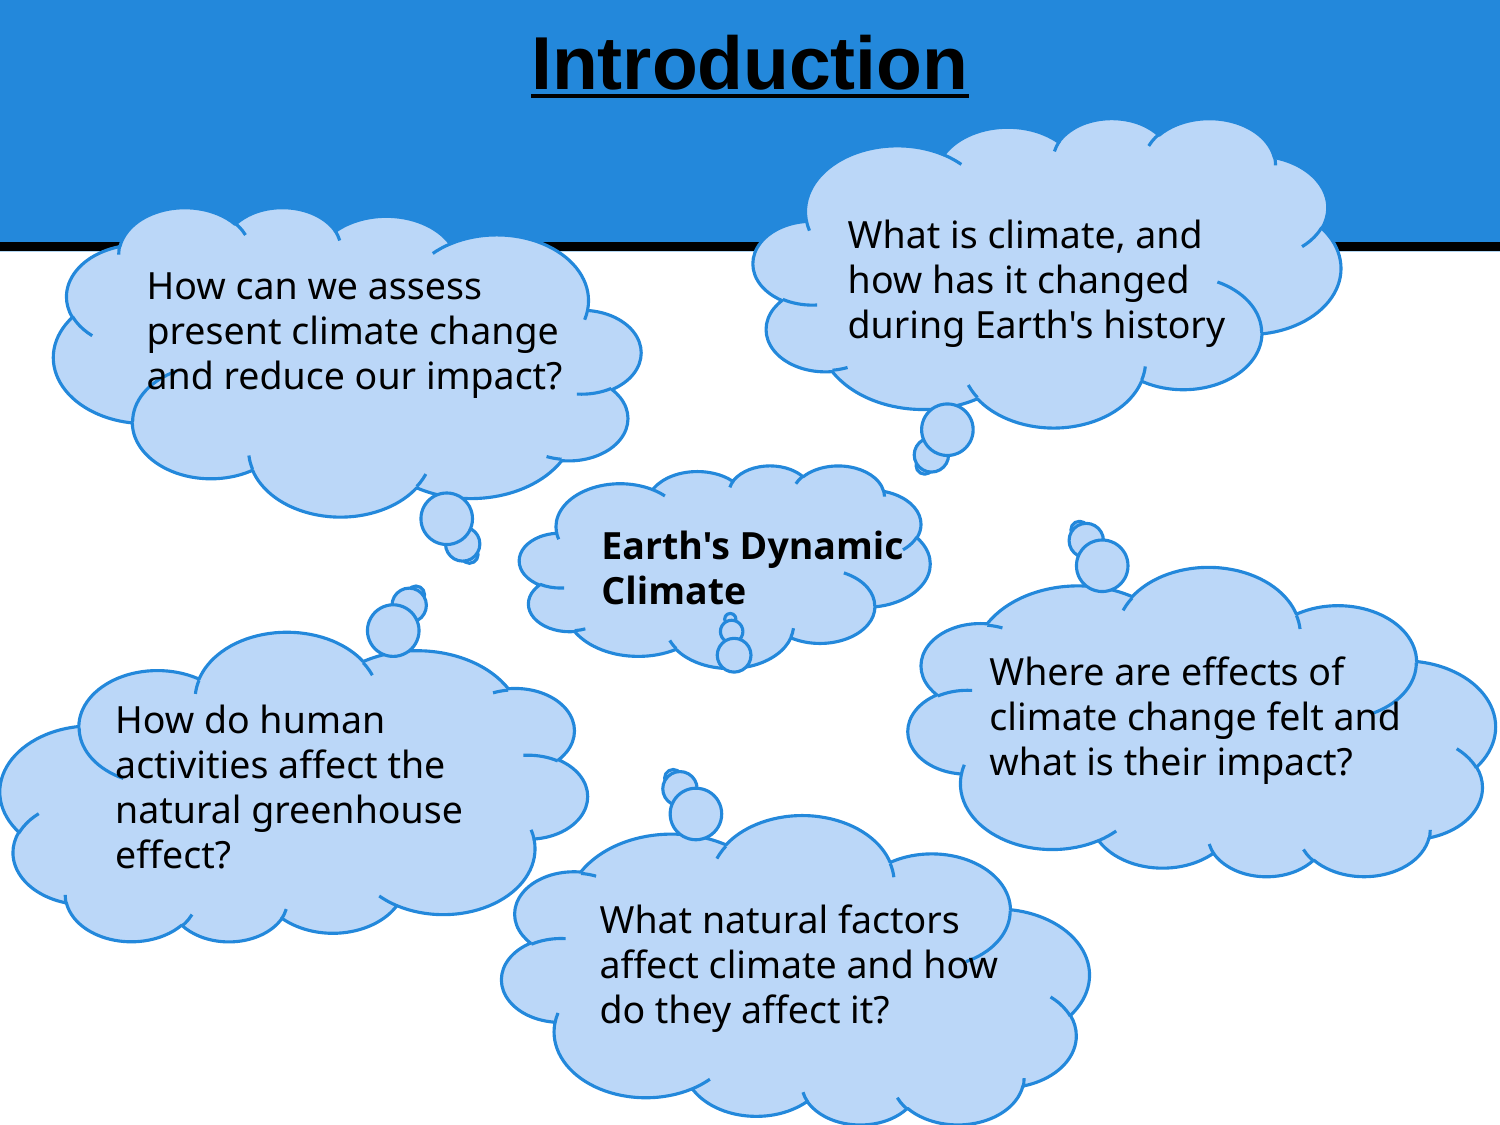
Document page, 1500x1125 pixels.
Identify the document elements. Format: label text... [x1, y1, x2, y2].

text_box [555, 699, 588, 835]
text_box [53, 207, 550, 423]
text_box What is climate, and how has it changed during Earth's history [832, 196, 1288, 376]
text_box Earth's Dynamic Climate [586, 506, 936, 620]
text_box [501, 769, 1090, 1125]
text_box [836, 376, 1235, 475]
text_box What natural factors affect climate and how do they affect it? [584, 881, 1040, 1062]
text_box [752, 118, 1342, 372]
text_box Where are effects of climate change felt and what is their impact? [974, 633, 1429, 813]
text_box How do human activities affect the natural greenhouse effect? [100, 680, 555, 861]
text_box How can we assess present climate change and reduce our impact? [131, 247, 587, 427]
text_box [519, 465, 914, 673]
text_box [907, 521, 1496, 877]
text_box [0, 688, 534, 942]
text_box [113, 586, 501, 680]
text_box [132, 288, 642, 564]
text_box Introduction [75, 7, 1425, 195]
